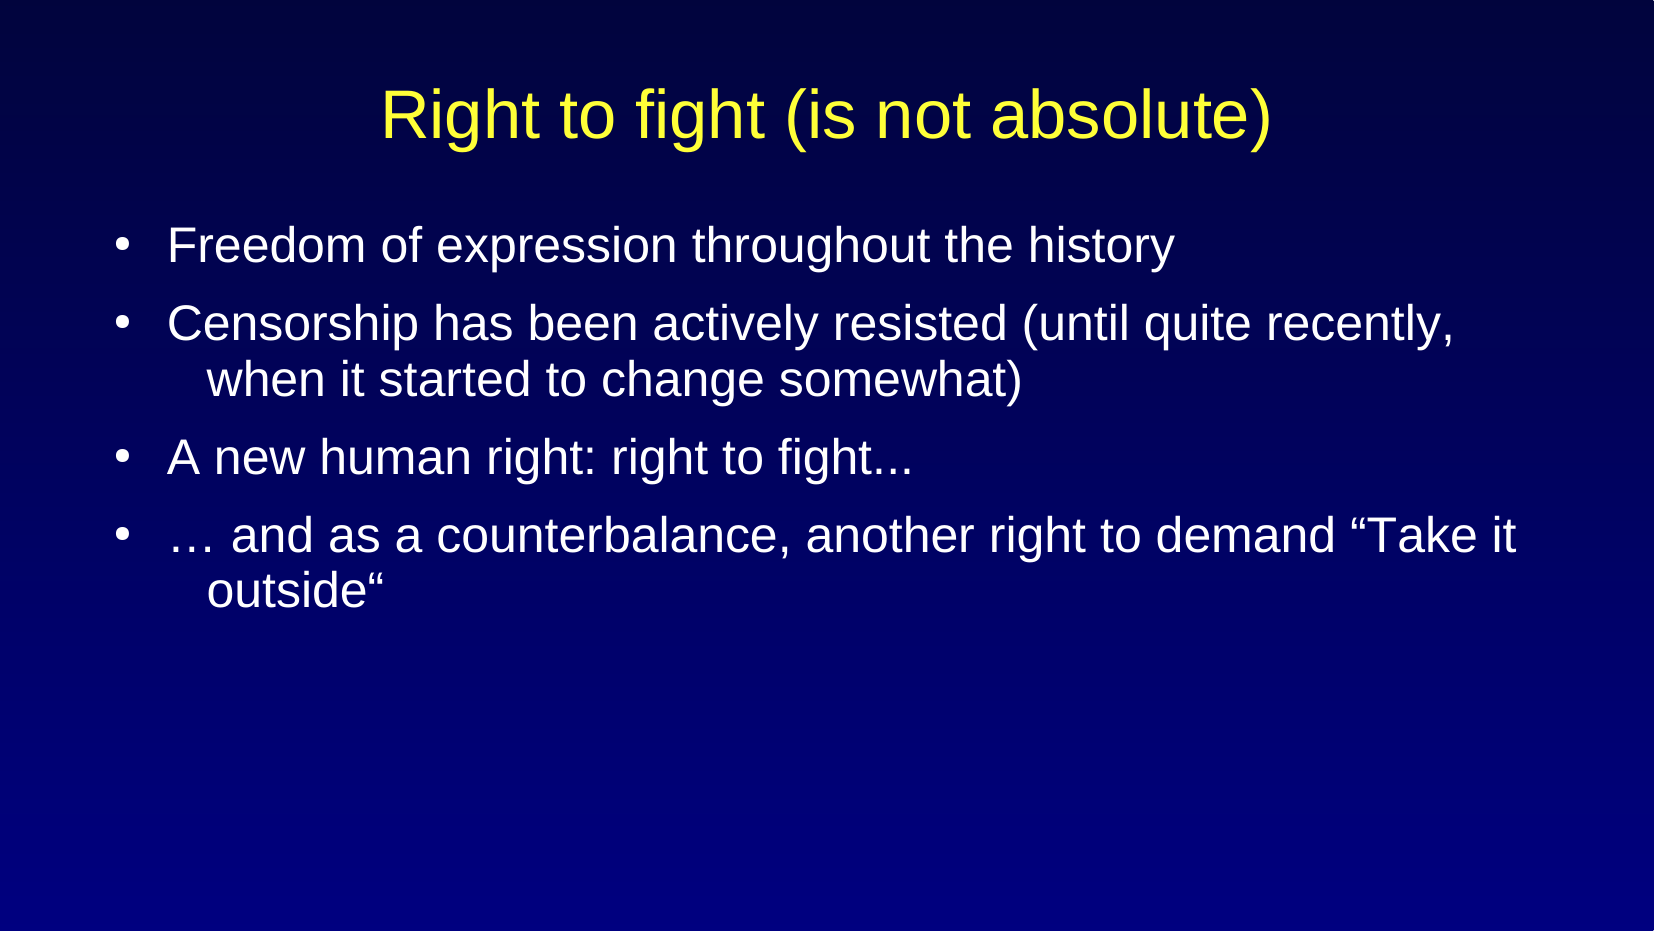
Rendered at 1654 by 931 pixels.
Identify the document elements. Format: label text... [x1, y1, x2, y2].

list Freedom of expression throughout the history Censorship has been actively resisted (until quite recently, when it started to change somewhat) A new human right: right to fight... … and as a counterbalance, another right to demand “Take it outside“ [82, 217, 1571, 758]
title Right to fight (is not absolute) [82, 37, 1571, 193]
